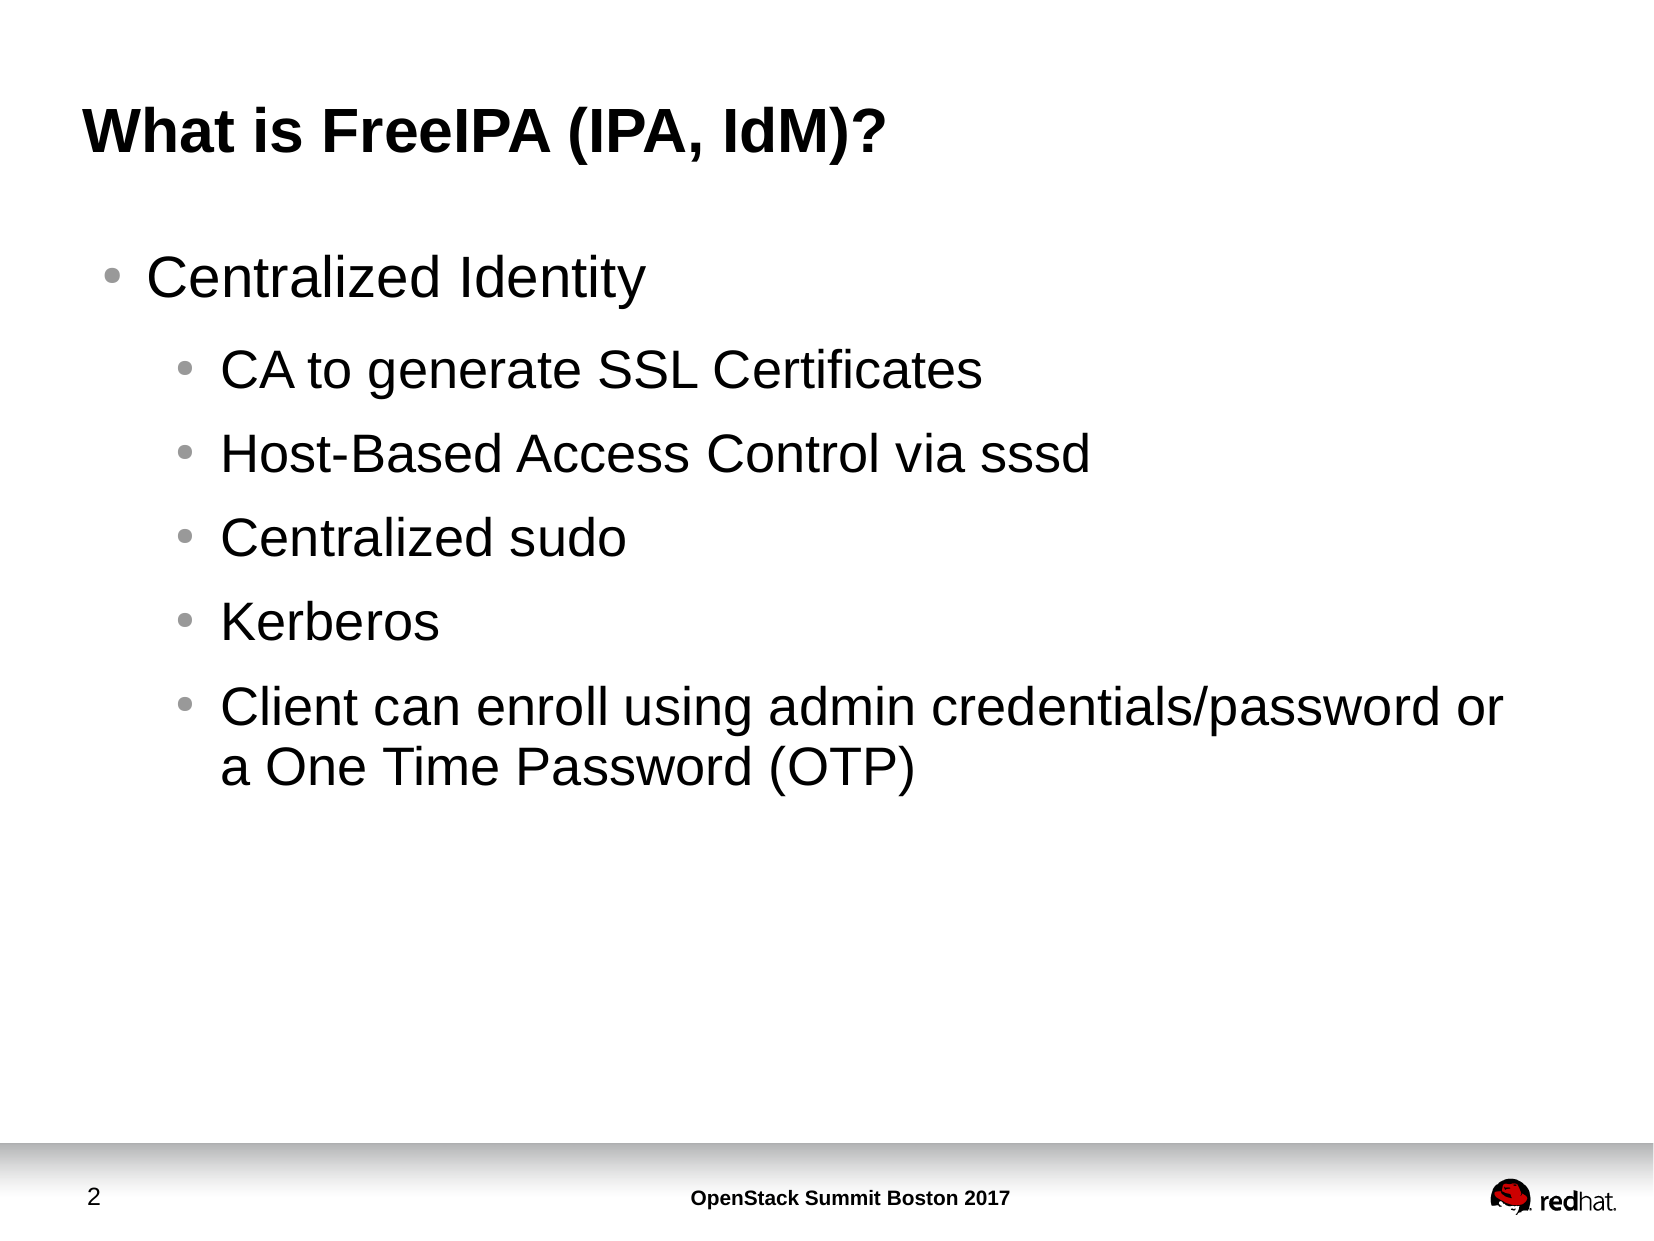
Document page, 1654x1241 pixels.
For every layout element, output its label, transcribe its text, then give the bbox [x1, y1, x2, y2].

list Centralized Identity CA to generate SSL Certificates Host-Based Access Control via sssd Centralized sudo Kerberos Client can enroll using admin credentials/password or a One Time Password (OTP) [86, 244, 1576, 1039]
picture [0, 1143, 1654, 1241]
title What is FreeIPA (IPA, IdM)? [82, 37, 1571, 226]
